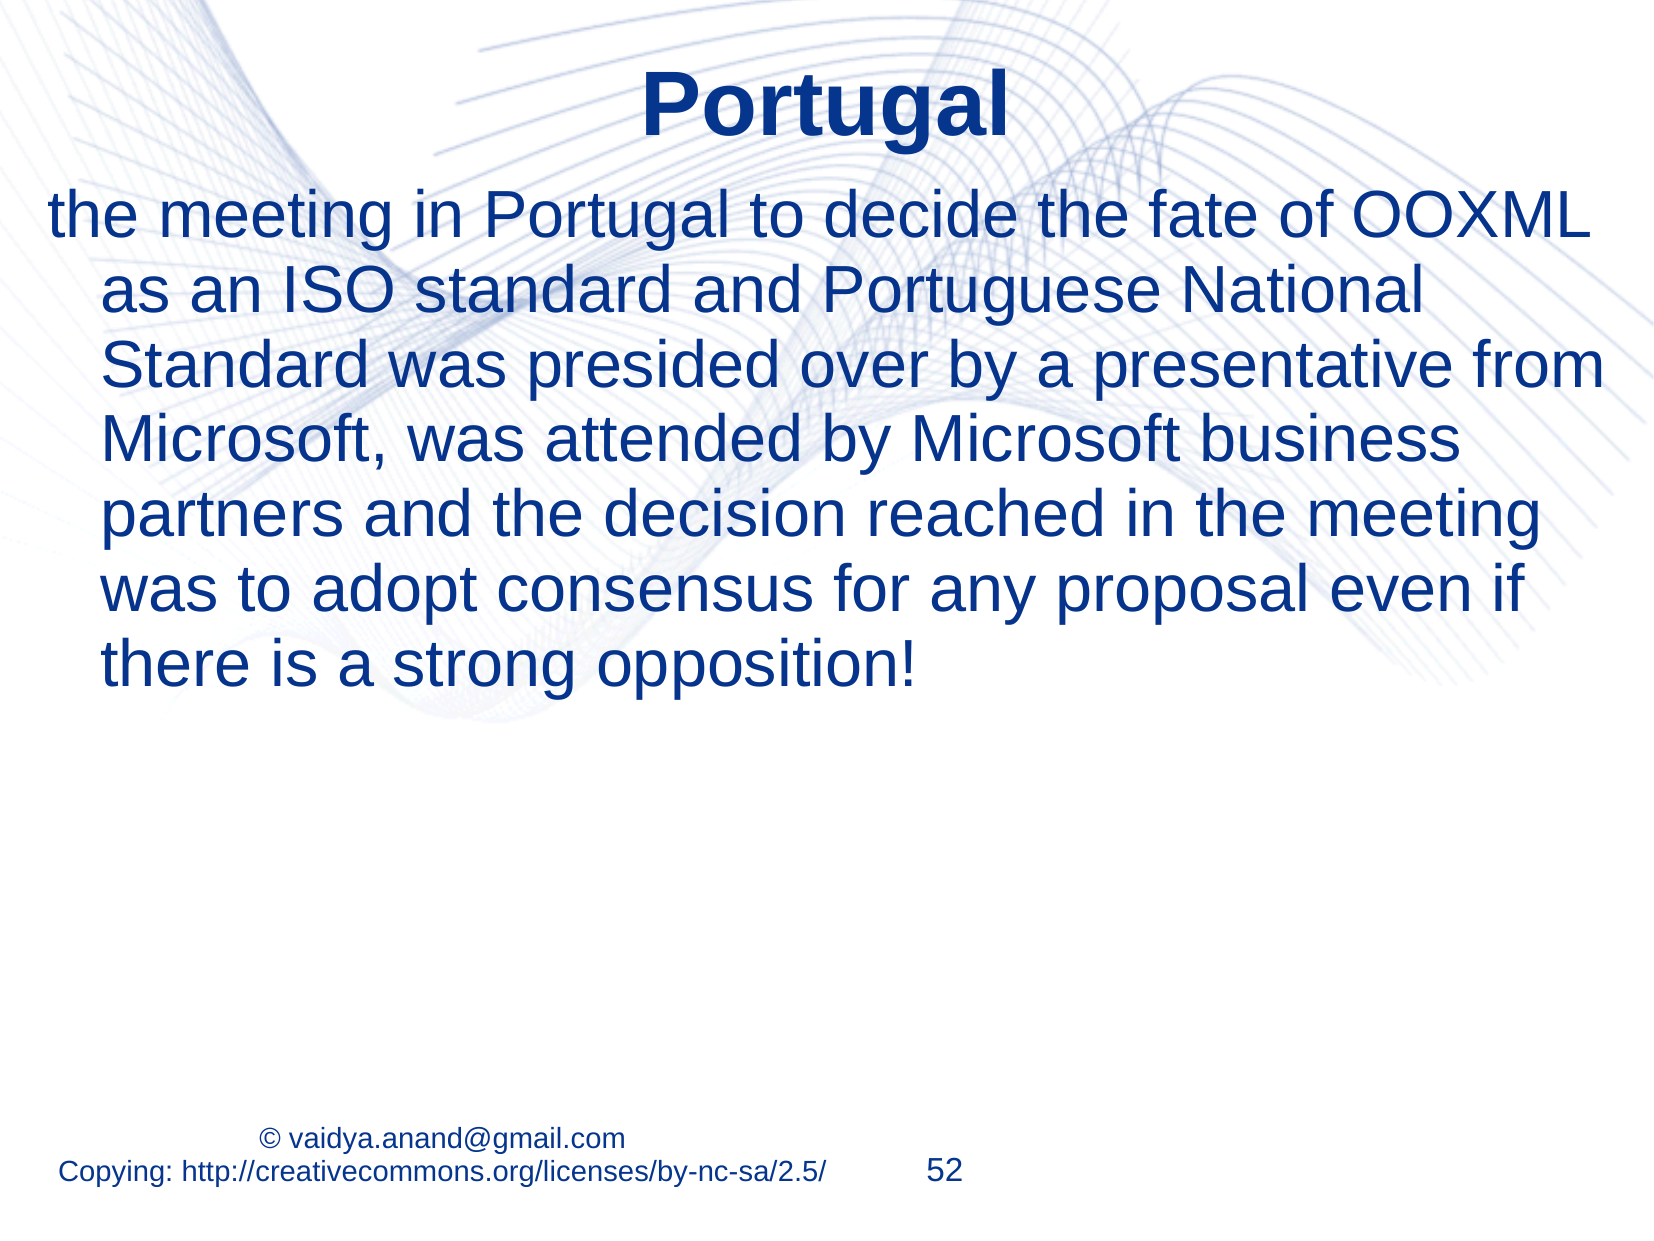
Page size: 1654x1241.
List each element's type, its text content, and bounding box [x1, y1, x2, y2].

picture [0, 0, 1654, 1241]
title Portugal [29, 36, 1625, 170]
list the meeting in Portugal to decide the fate of OOXML as an ISO standard and Portuguese National Standard was presided over by a presentative from Microsoft, was attended by Microsoft business partners and the decision reached in the meeting was to adopt consensus for any proposal even if there is a strong opposition! [29, 177, 1625, 1108]
